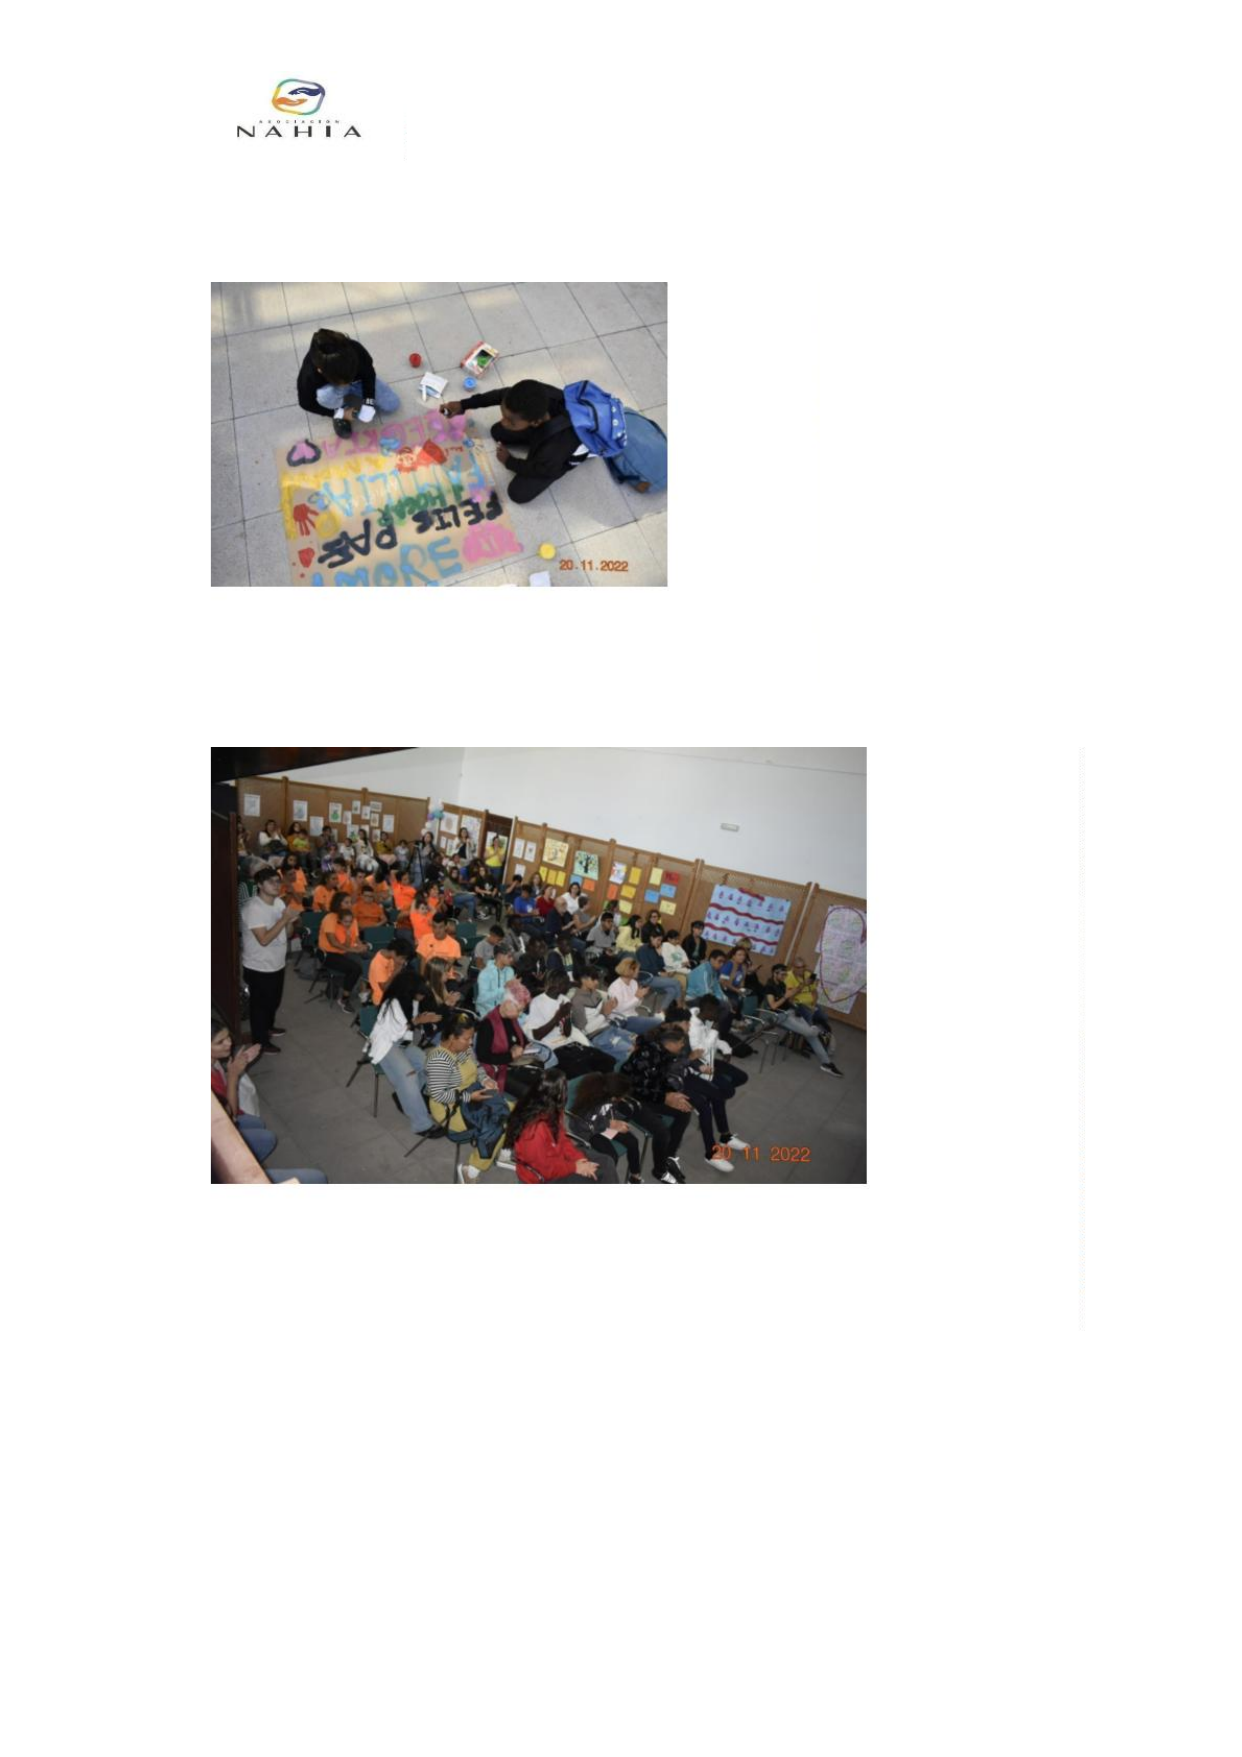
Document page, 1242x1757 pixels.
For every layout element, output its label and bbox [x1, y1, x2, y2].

text_box [210, 282, 820, 689]
text_box [210, 747, 1086, 1331]
text_box [236, 71, 407, 164]
